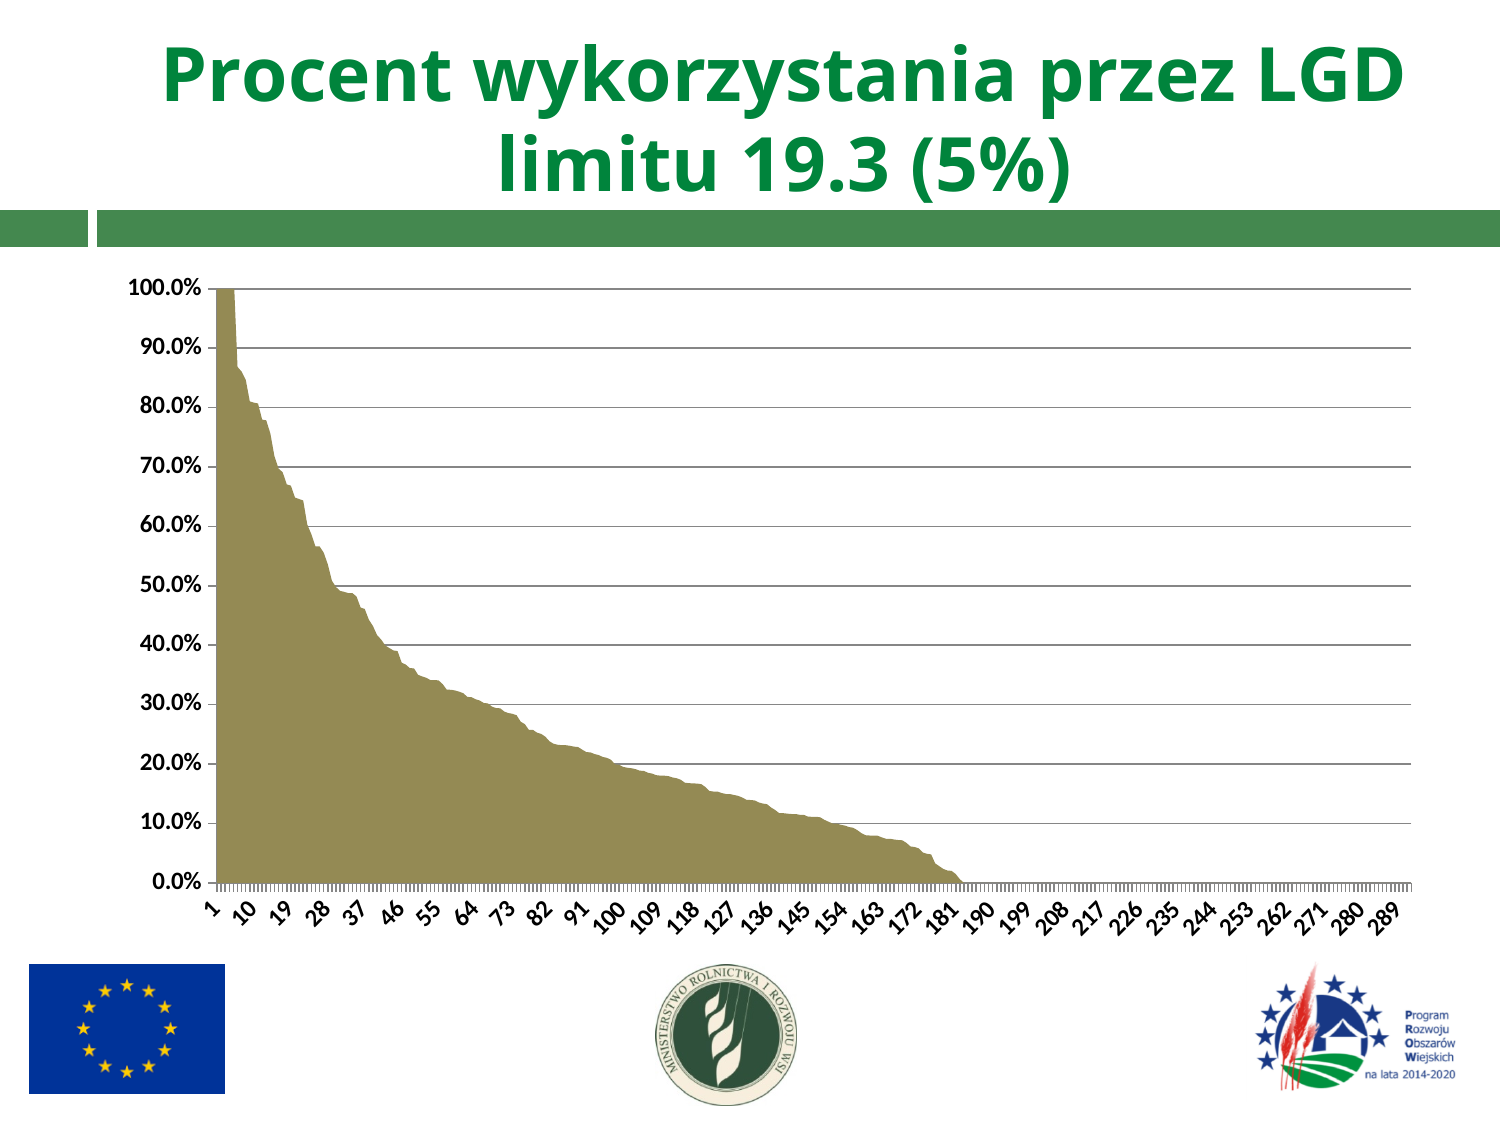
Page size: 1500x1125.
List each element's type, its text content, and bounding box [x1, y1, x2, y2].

chart [100, 262, 1438, 956]
text_box [114, 298, 1415, 495]
text_box Procent wykorzystania przez LGD limitu 19.3 (5%) [125, 19, 1463, 182]
